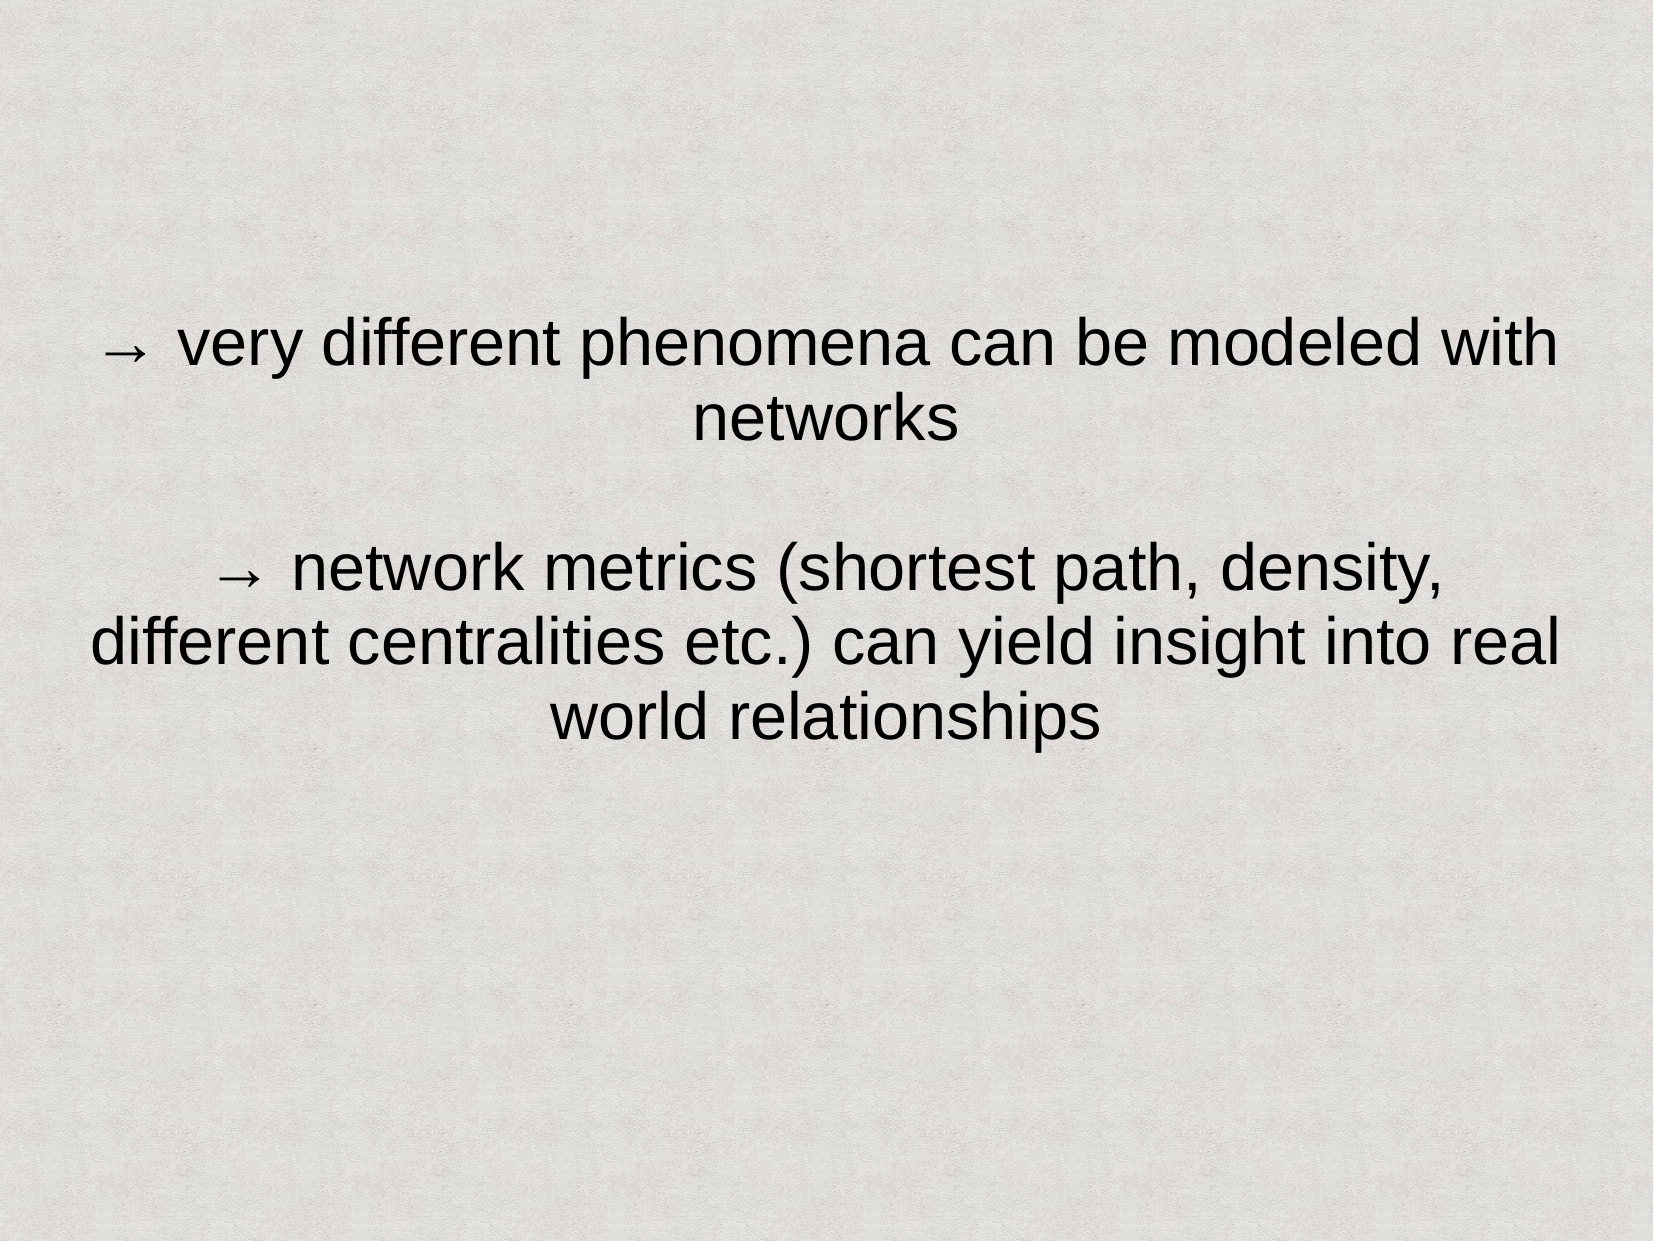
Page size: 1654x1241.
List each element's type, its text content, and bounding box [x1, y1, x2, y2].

subtitle → very different phenomena can be modeled with networks → network metrics (shortest path, density, different centralities etc.) can yield insight into real world relationships [82, 49, 1571, 1010]
picture [0, 0, 1654, 1241]
